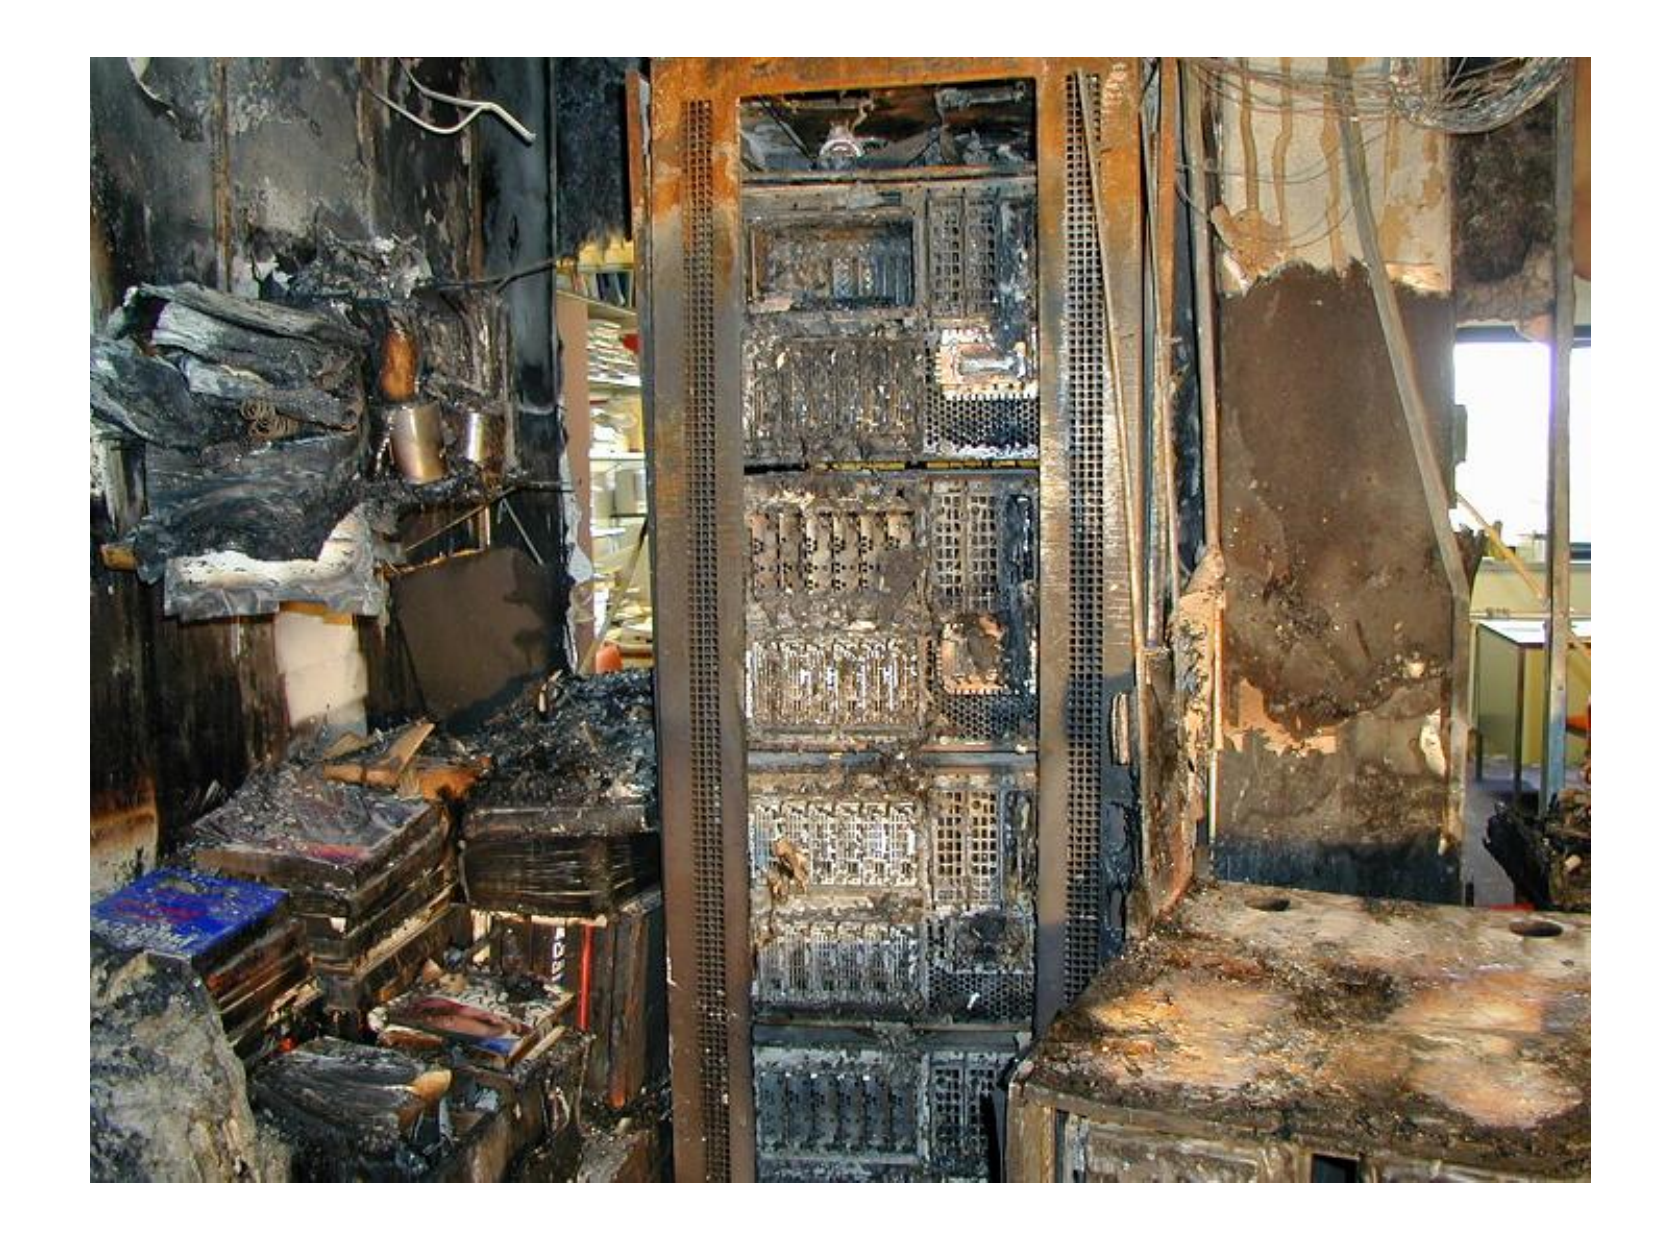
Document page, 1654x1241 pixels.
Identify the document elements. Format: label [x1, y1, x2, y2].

picture [90, 57, 1591, 1183]
